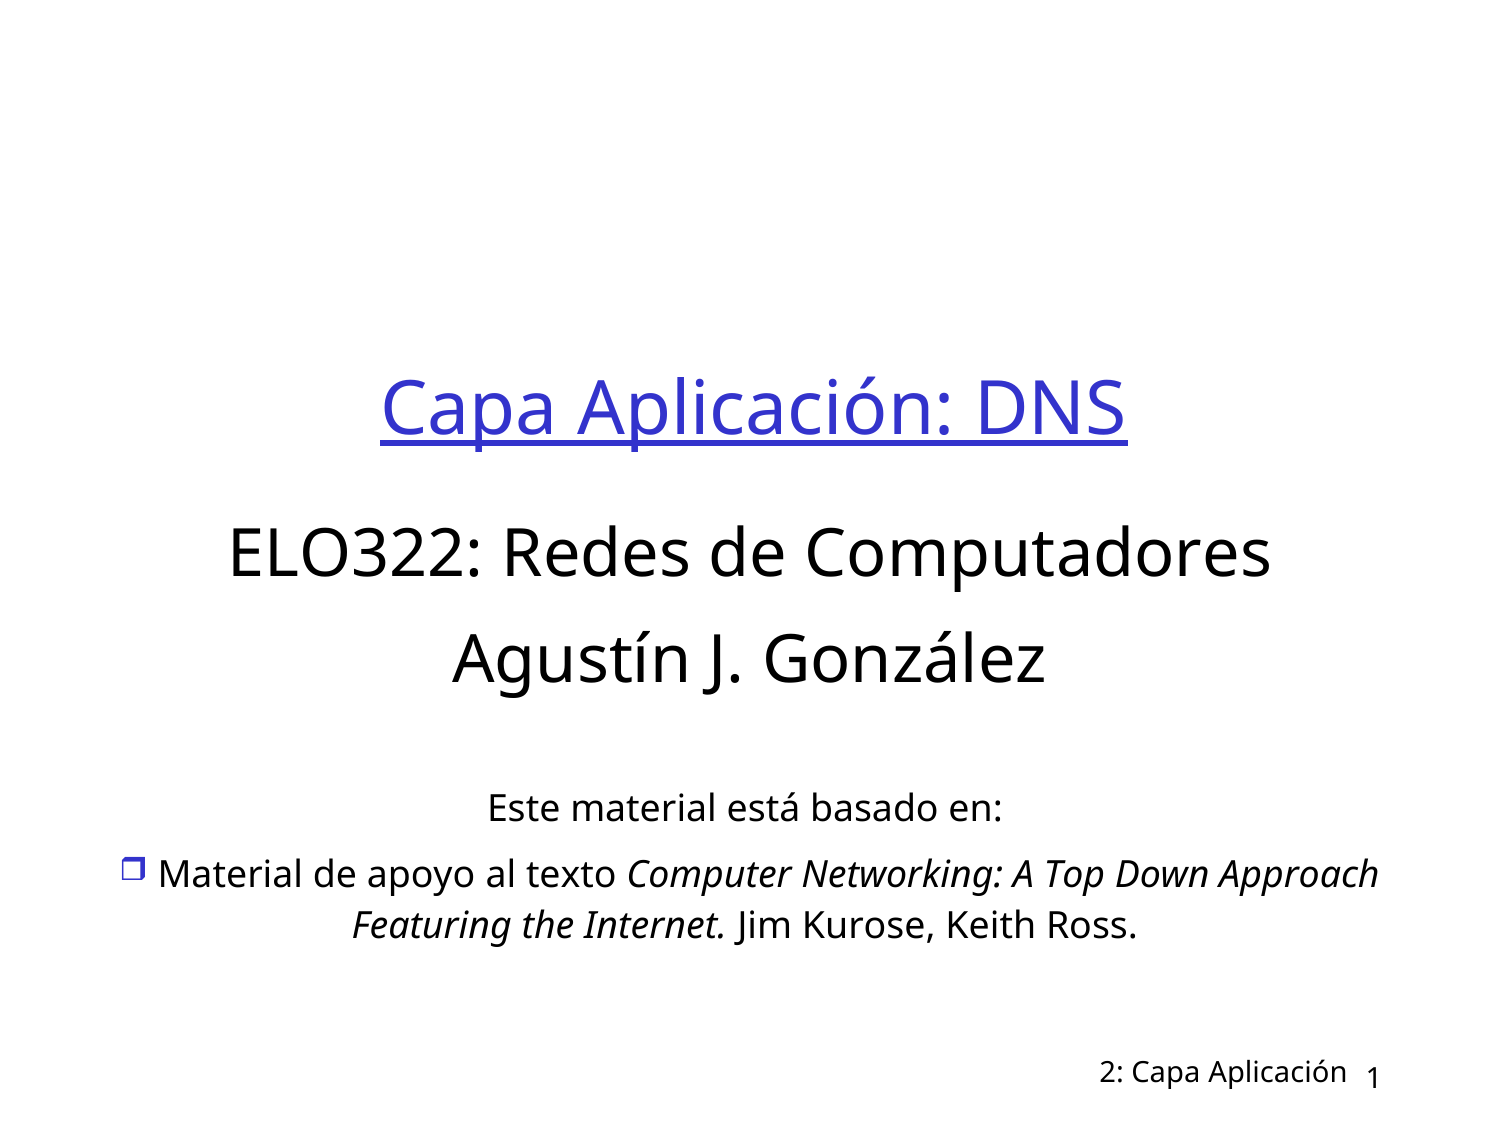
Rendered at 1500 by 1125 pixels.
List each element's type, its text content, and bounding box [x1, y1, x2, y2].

subtitle ELO322: Redes de Computadores Agustín J. González Este material está basado en: Material de apoyo al texto Computer Networking: A Top Down Approach Featuring the Internet. Jim Kurose, Keith Ross. [75, 487, 1426, 968]
title Capa Aplicación: DNS [79, 323, 1430, 488]
